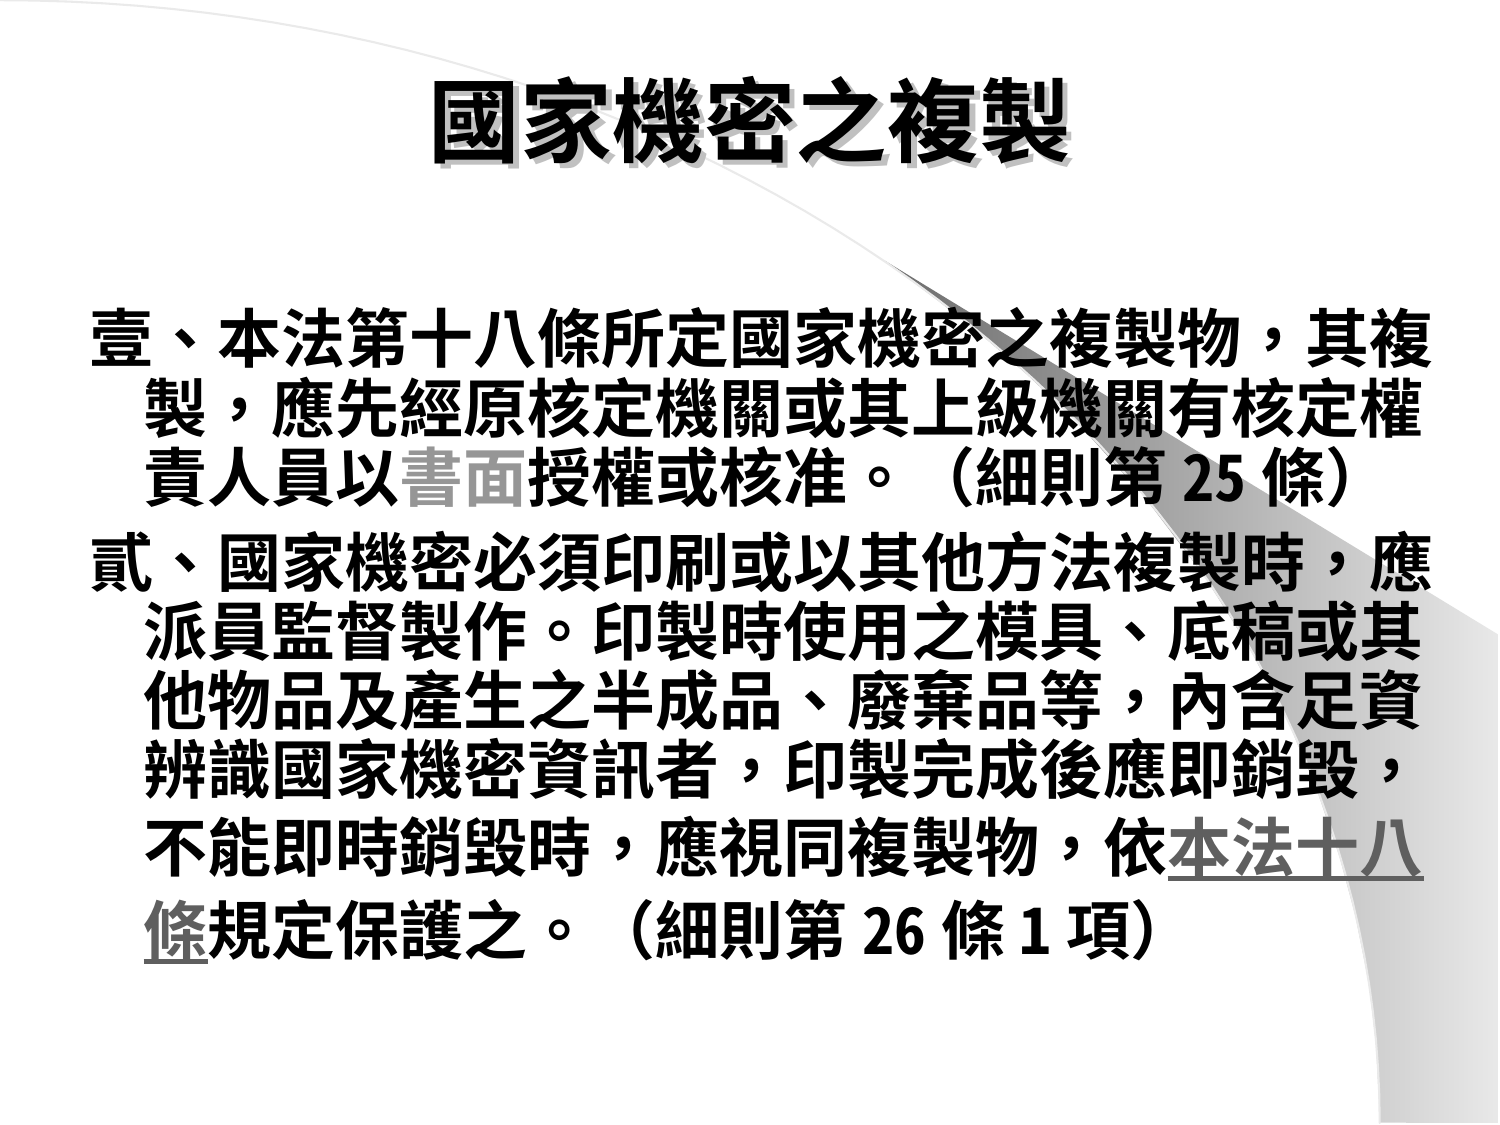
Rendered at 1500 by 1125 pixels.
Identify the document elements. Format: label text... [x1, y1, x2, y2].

title 國家機密之複製 [112, 50, 1388, 188]
list 壹、本法第十八條所定國家機密之複製物，其複製，應先經原核定機關或其上級機關有核定權責人員以書面授權或核准。（細則第25條） 貳、國家機密必須印刷或以其他方法複製時，應派員監督製作。印製時使用之模具、底稿或其他物品及產生之半成品、廢棄品等，內含足資辨識國家機密資訊者，印製完成後應即銷毀，不能即時銷毀時，應視同複製物，依本法十八條規定保護之。（細則第26條1項） [74, 299, 1463, 1075]
